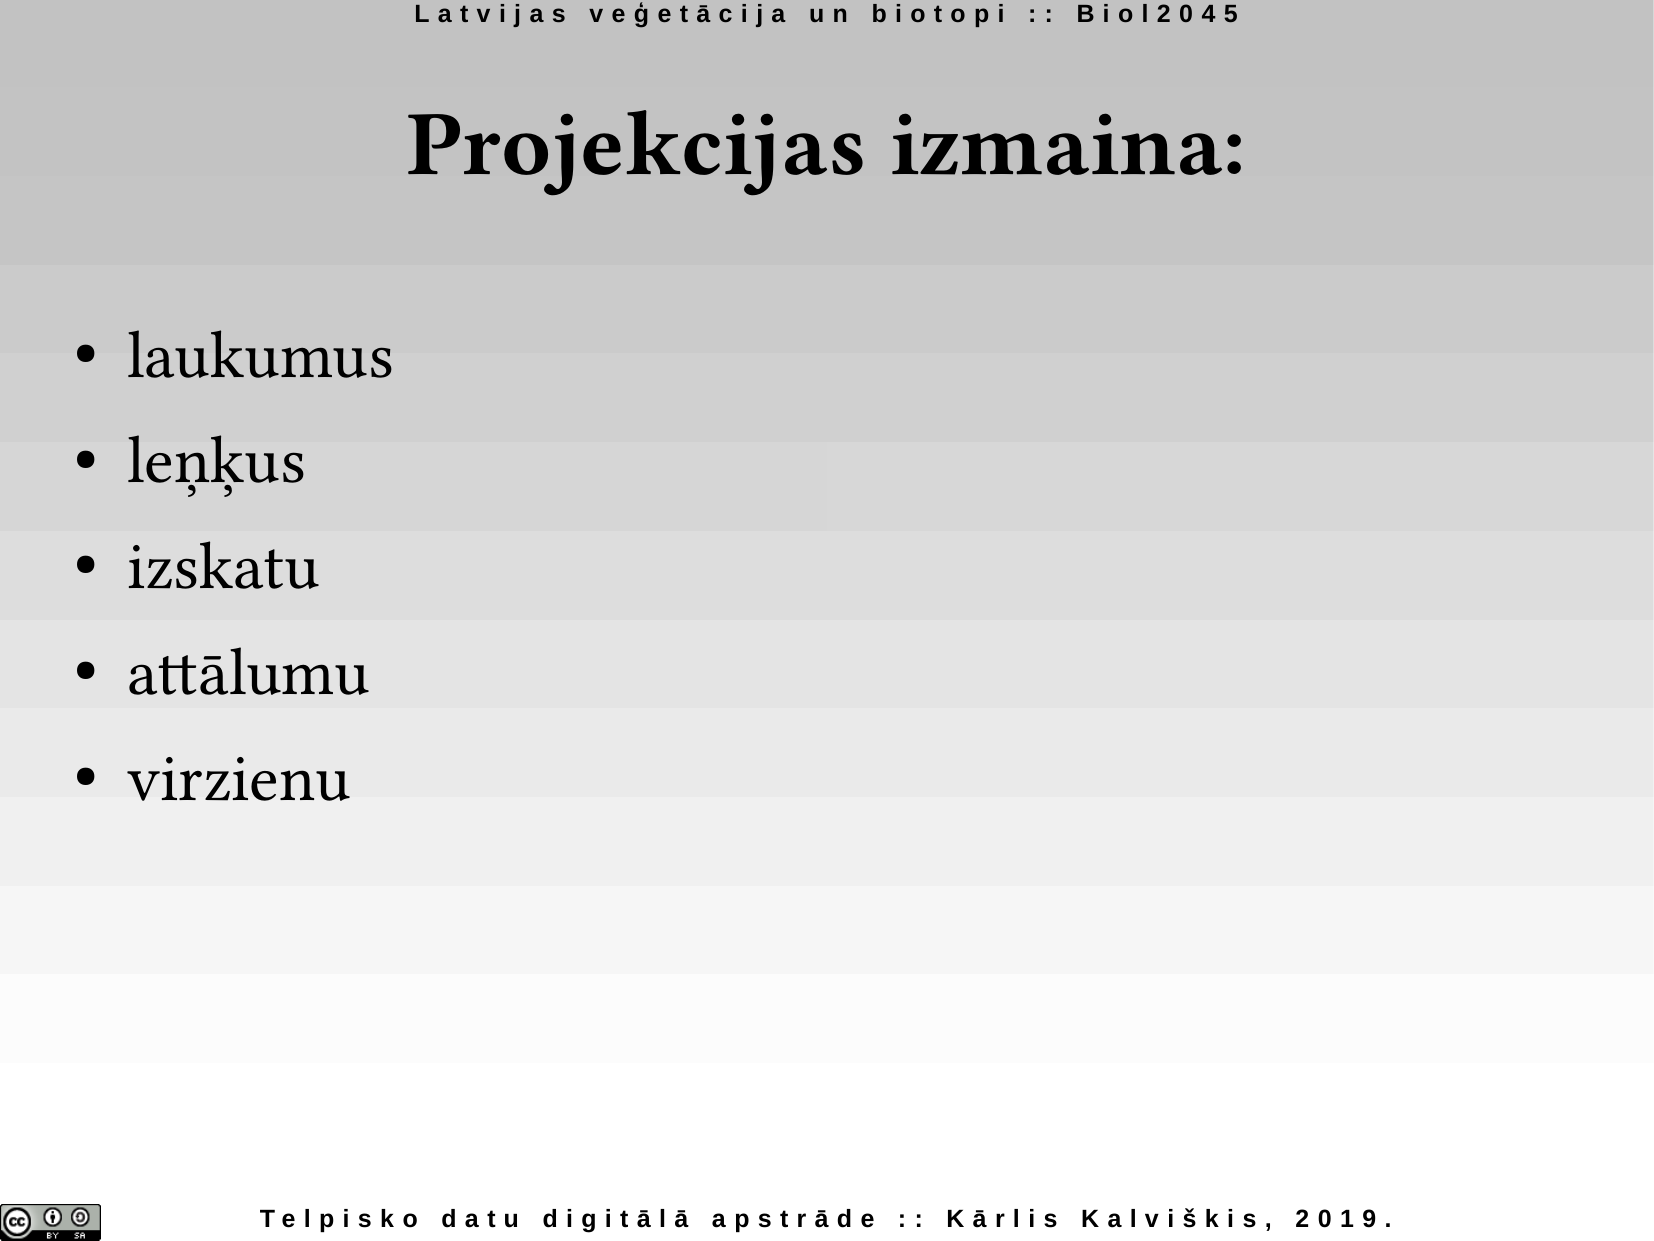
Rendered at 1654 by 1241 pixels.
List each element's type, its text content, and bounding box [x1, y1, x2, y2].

list laukumus leņķus izskatu attālumu virzienu [56, 317, 1600, 1175]
title Projekcijas izmaina: [0, 1, 1654, 287]
picture [0, 287, 1654, 1241]
